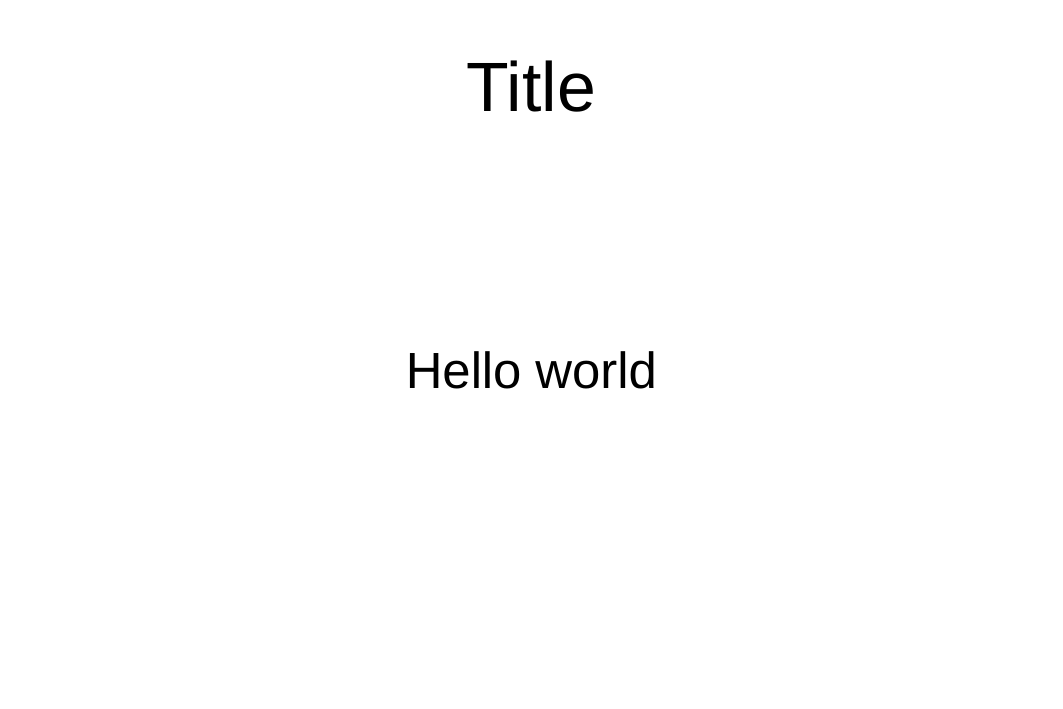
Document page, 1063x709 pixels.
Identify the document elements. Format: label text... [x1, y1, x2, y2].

title Title [53, 28, 1010, 147]
subtitle Hello world [53, 165, 1010, 577]
